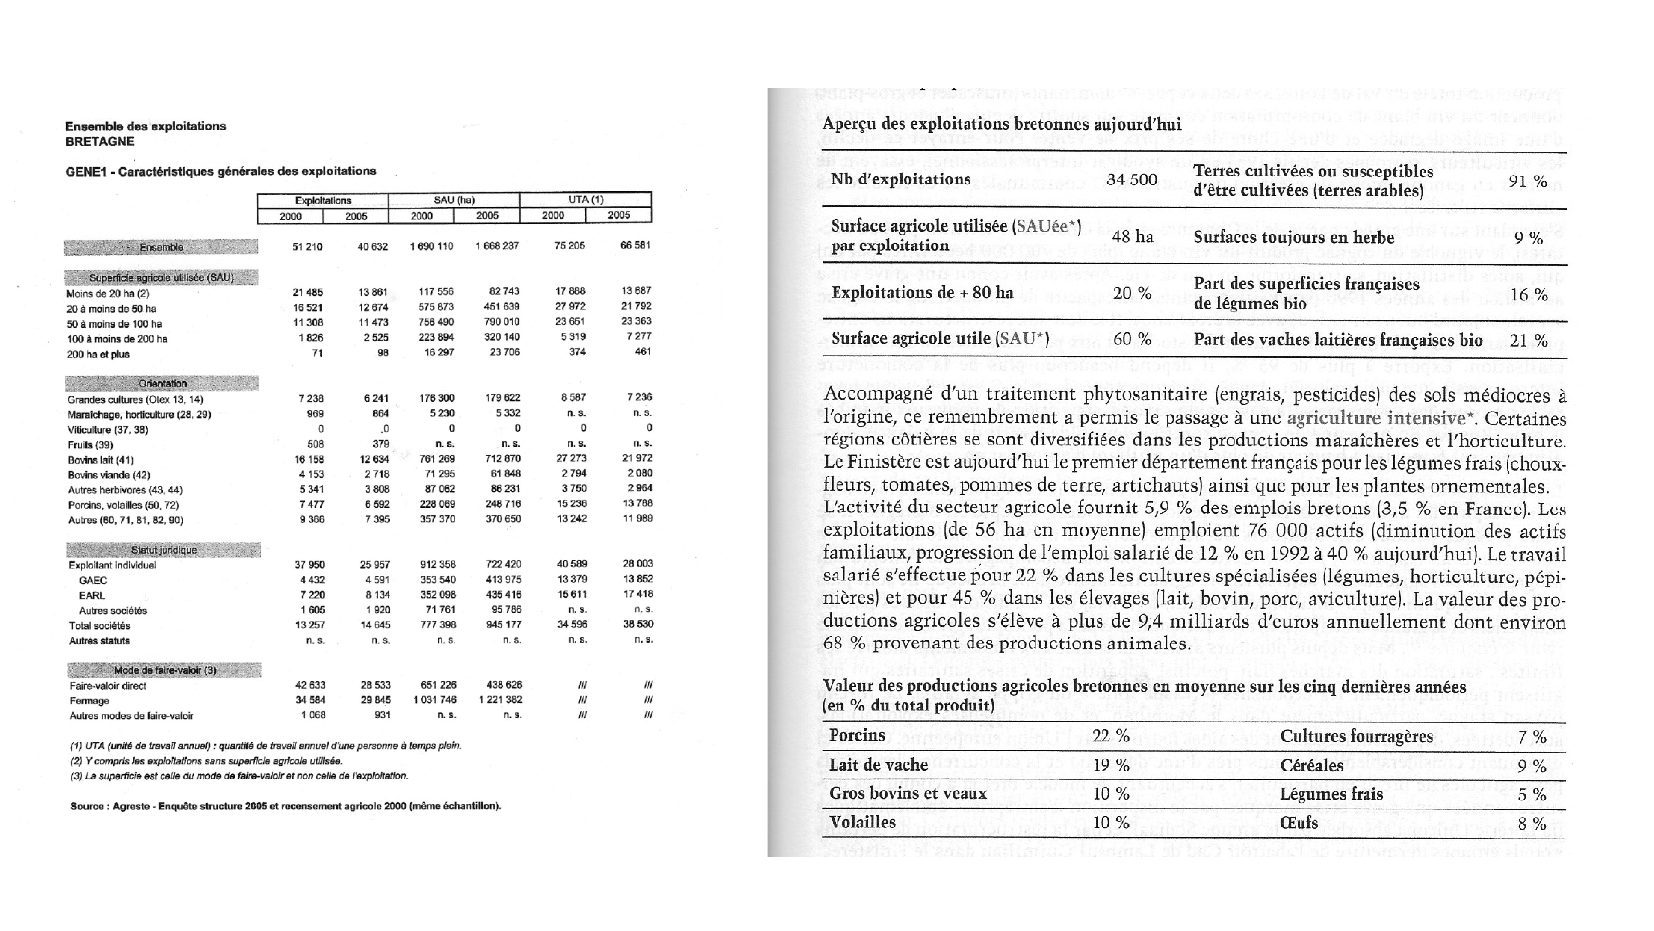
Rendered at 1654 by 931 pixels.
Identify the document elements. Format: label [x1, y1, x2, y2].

picture [767, 88, 1591, 857]
picture [14, 118, 724, 827]
